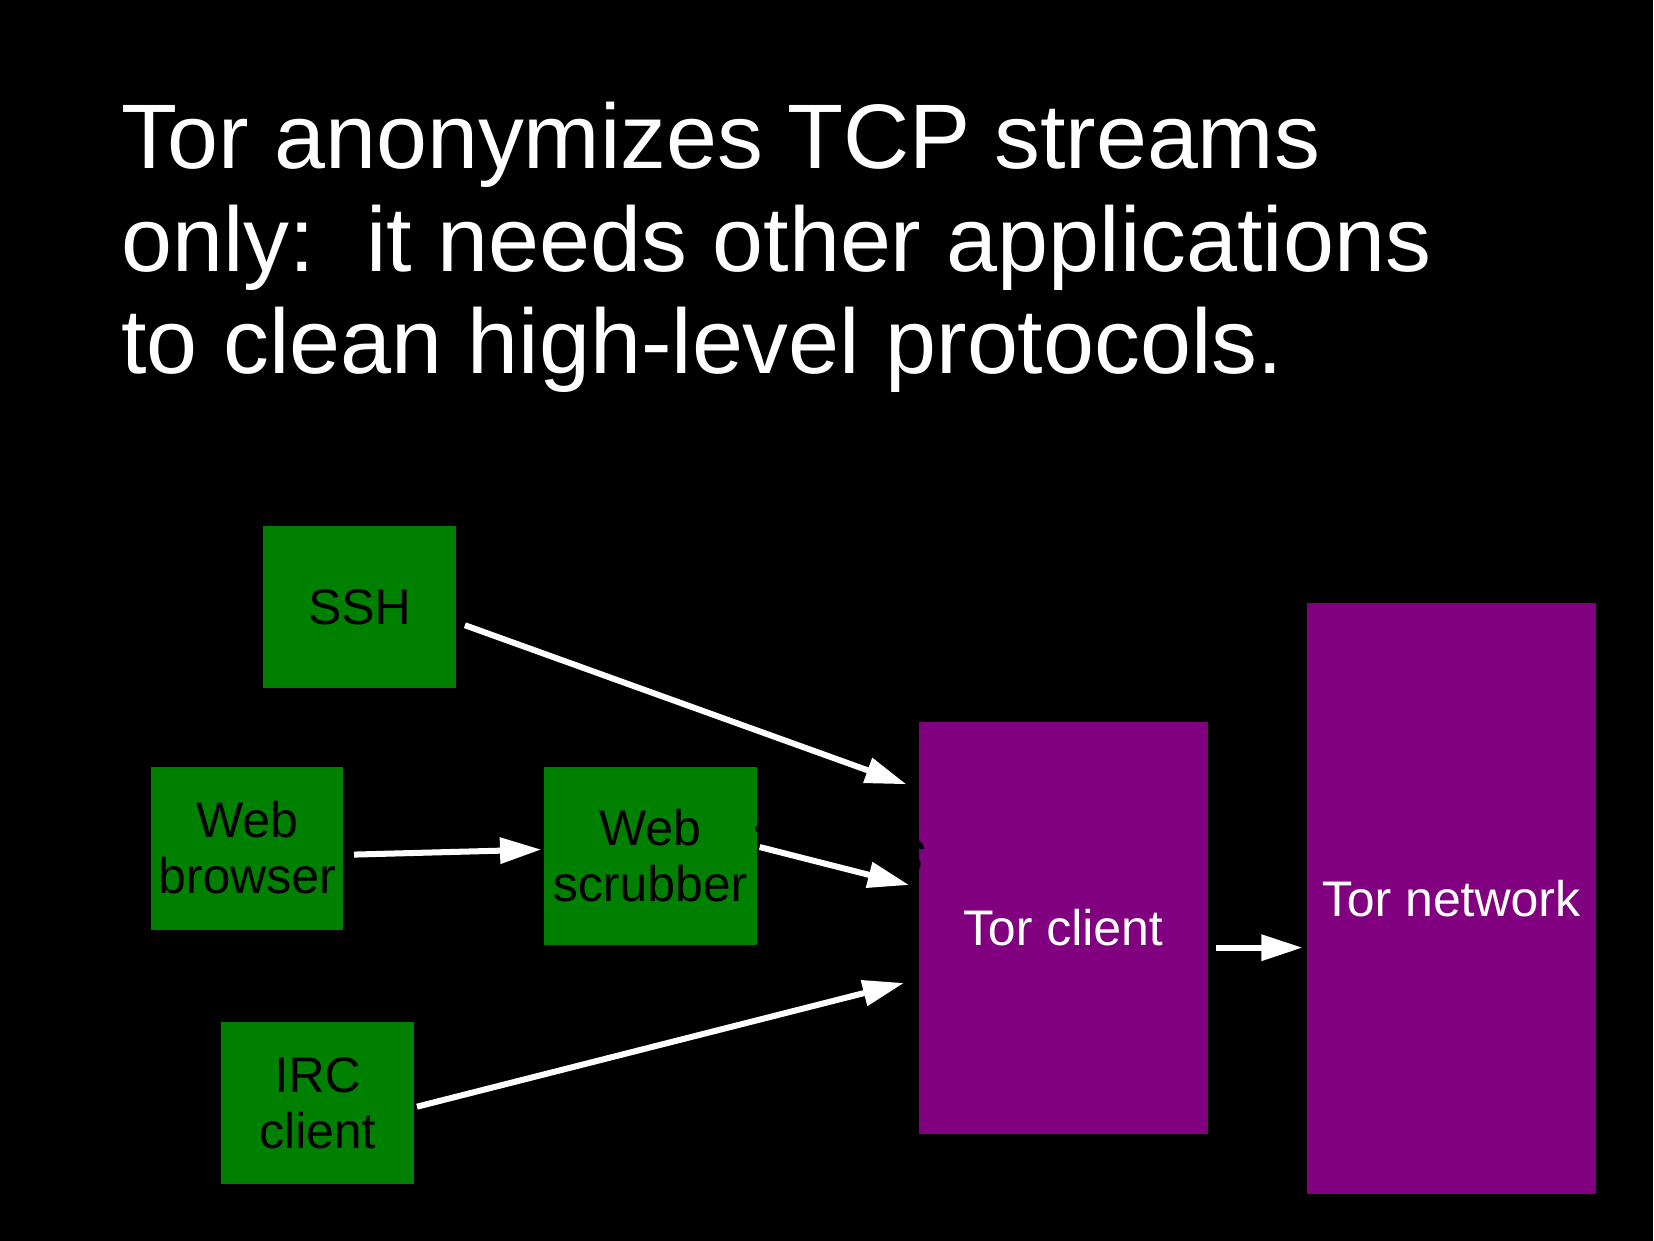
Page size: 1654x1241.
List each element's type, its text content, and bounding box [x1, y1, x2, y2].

text_box Tor client [918, 721, 1209, 1135]
text_box [131, 395, 1501, 1215]
text_box Tor network [1306, 602, 1597, 1195]
text_box IRC client [220, 1021, 415, 1185]
text_box Web scrubber [543, 766, 758, 946]
text_box Web browser [150, 766, 344, 931]
text_box SSH [262, 525, 457, 689]
title Tor anonymizes TCP streams only: it needs other applications to clean high-level protocols. [121, 17, 1534, 462]
